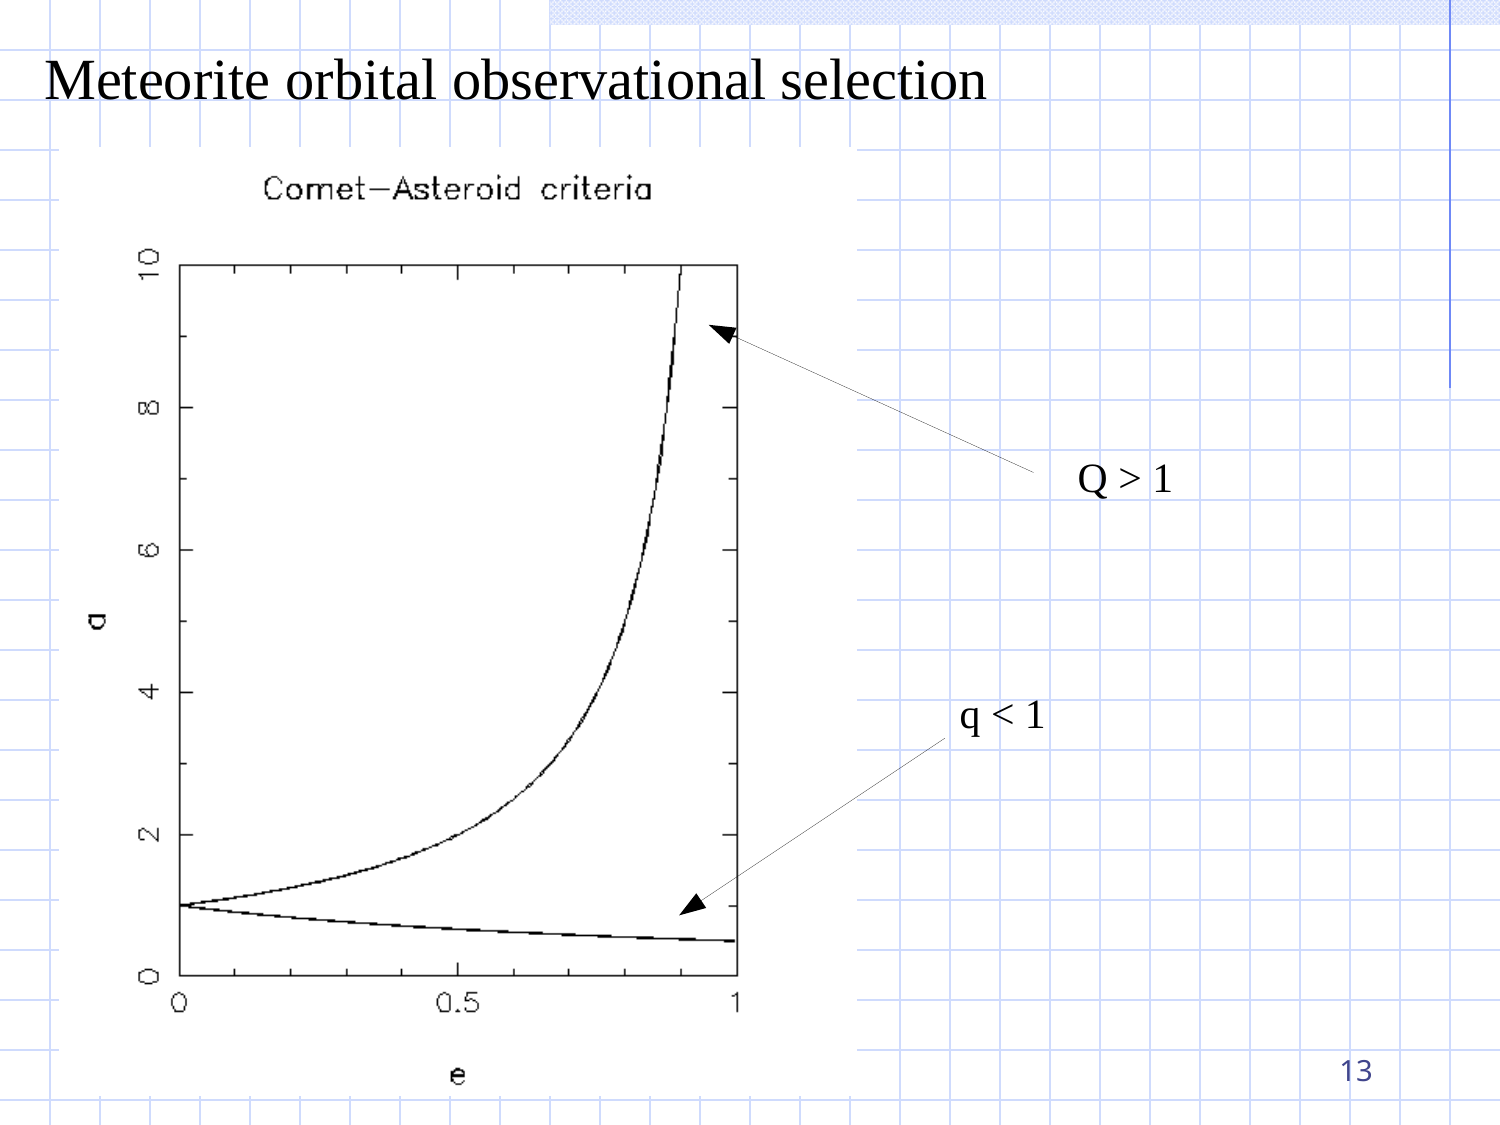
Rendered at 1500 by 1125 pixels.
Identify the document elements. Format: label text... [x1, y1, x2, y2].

picture [59, 147, 857, 1096]
picture [1451, 0, 1500, 25]
text_box Meteorite orbital observational selection [29, 33, 1329, 119]
text_box q < 1 [944, 679, 1123, 774]
text_box Q > 1 [1062, 442, 1189, 508]
picture [549, 0, 1449, 25]
